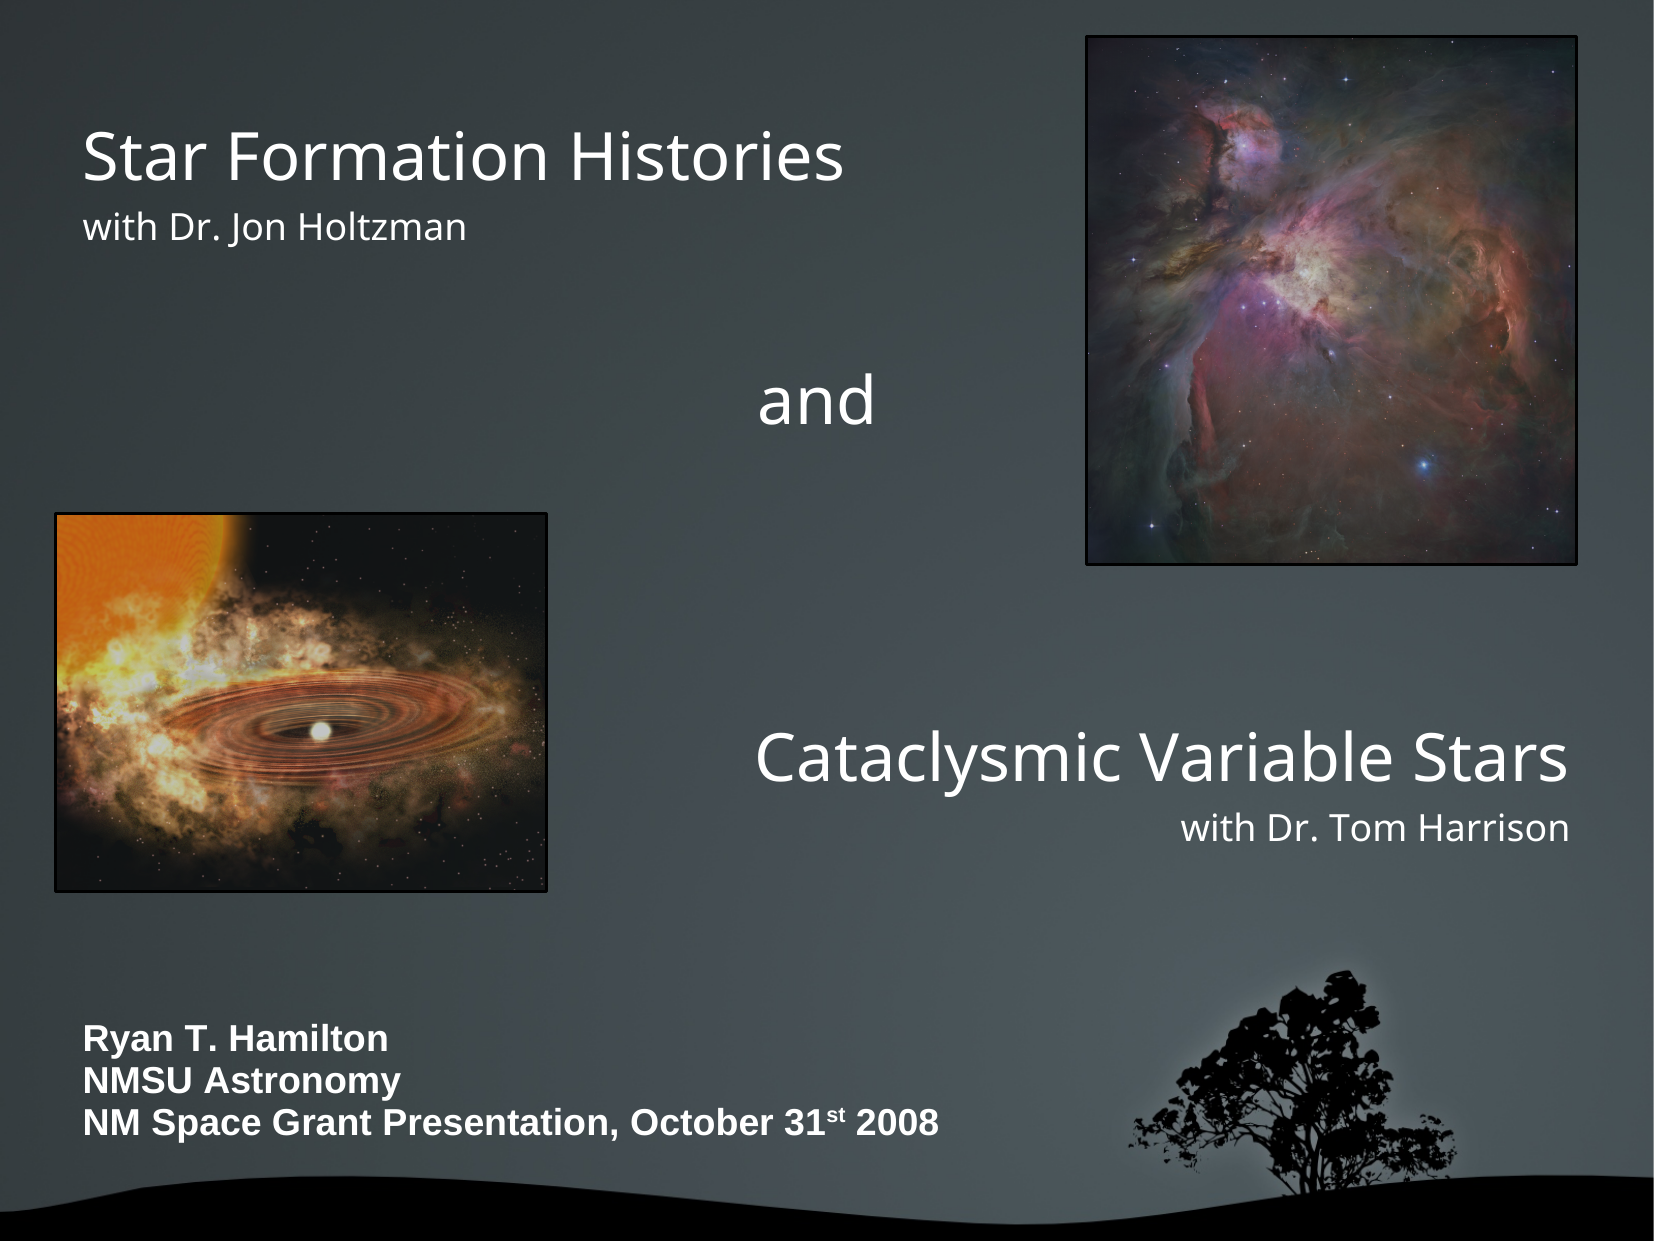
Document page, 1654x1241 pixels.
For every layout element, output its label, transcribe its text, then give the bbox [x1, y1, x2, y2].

subtitle Star Formation Histories with Dr. Jon Holtzman and Cataclysmic Variable Stars with Dr. Tom Harrison [82, 79, 1571, 883]
title Ryan T. Hamilton NMSU Astronomy NM Space Grant Presentation, October 31st 2008 [82, 976, 1571, 1184]
picture [0, 0, 1654, 1241]
